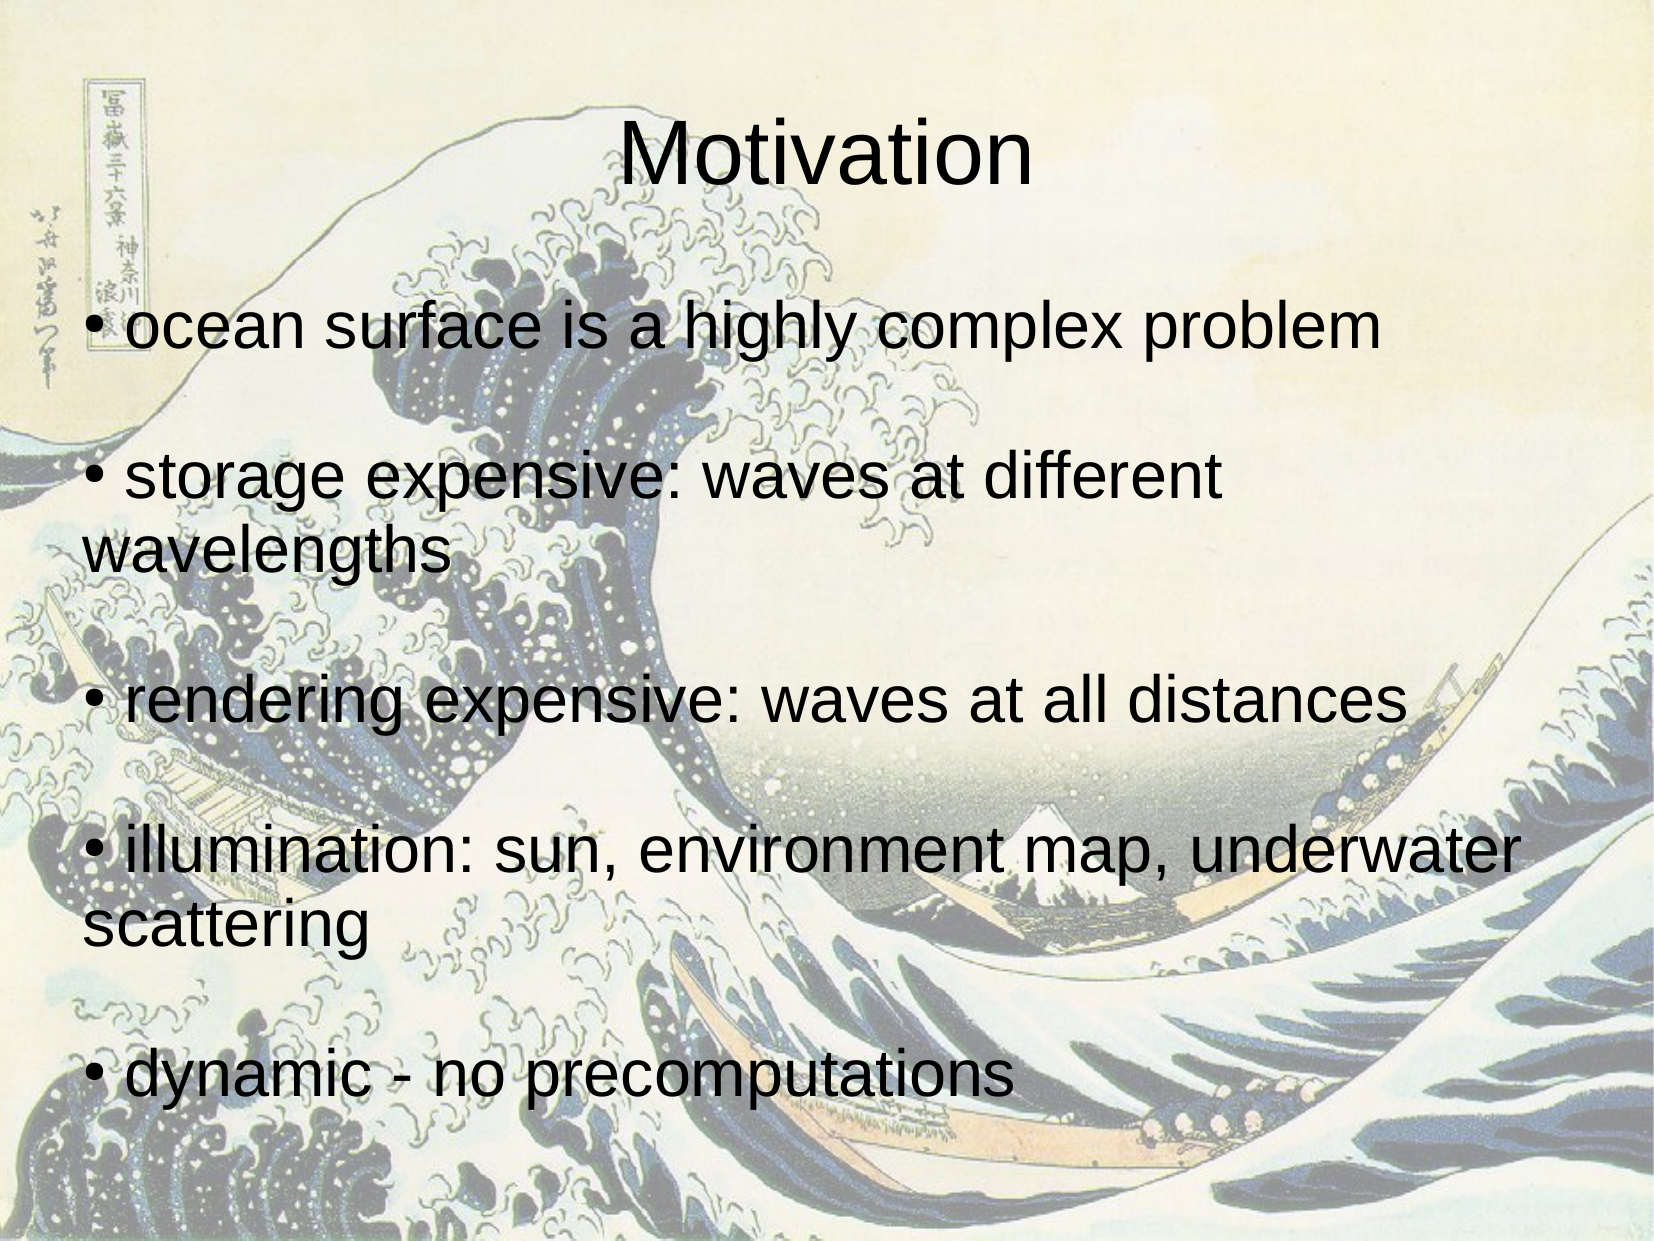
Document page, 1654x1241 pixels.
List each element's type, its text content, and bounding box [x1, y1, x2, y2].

subtitle ocean surface is a highly complex problem storage expensive: waves at different wavelengths rendering expensive: waves at all distances illumination: sun, environment map, underwater scattering dynamic - no precomputations [82, 288, 1571, 1111]
picture [0, 0, 1654, 1241]
title Motivation [82, 49, 1571, 257]
